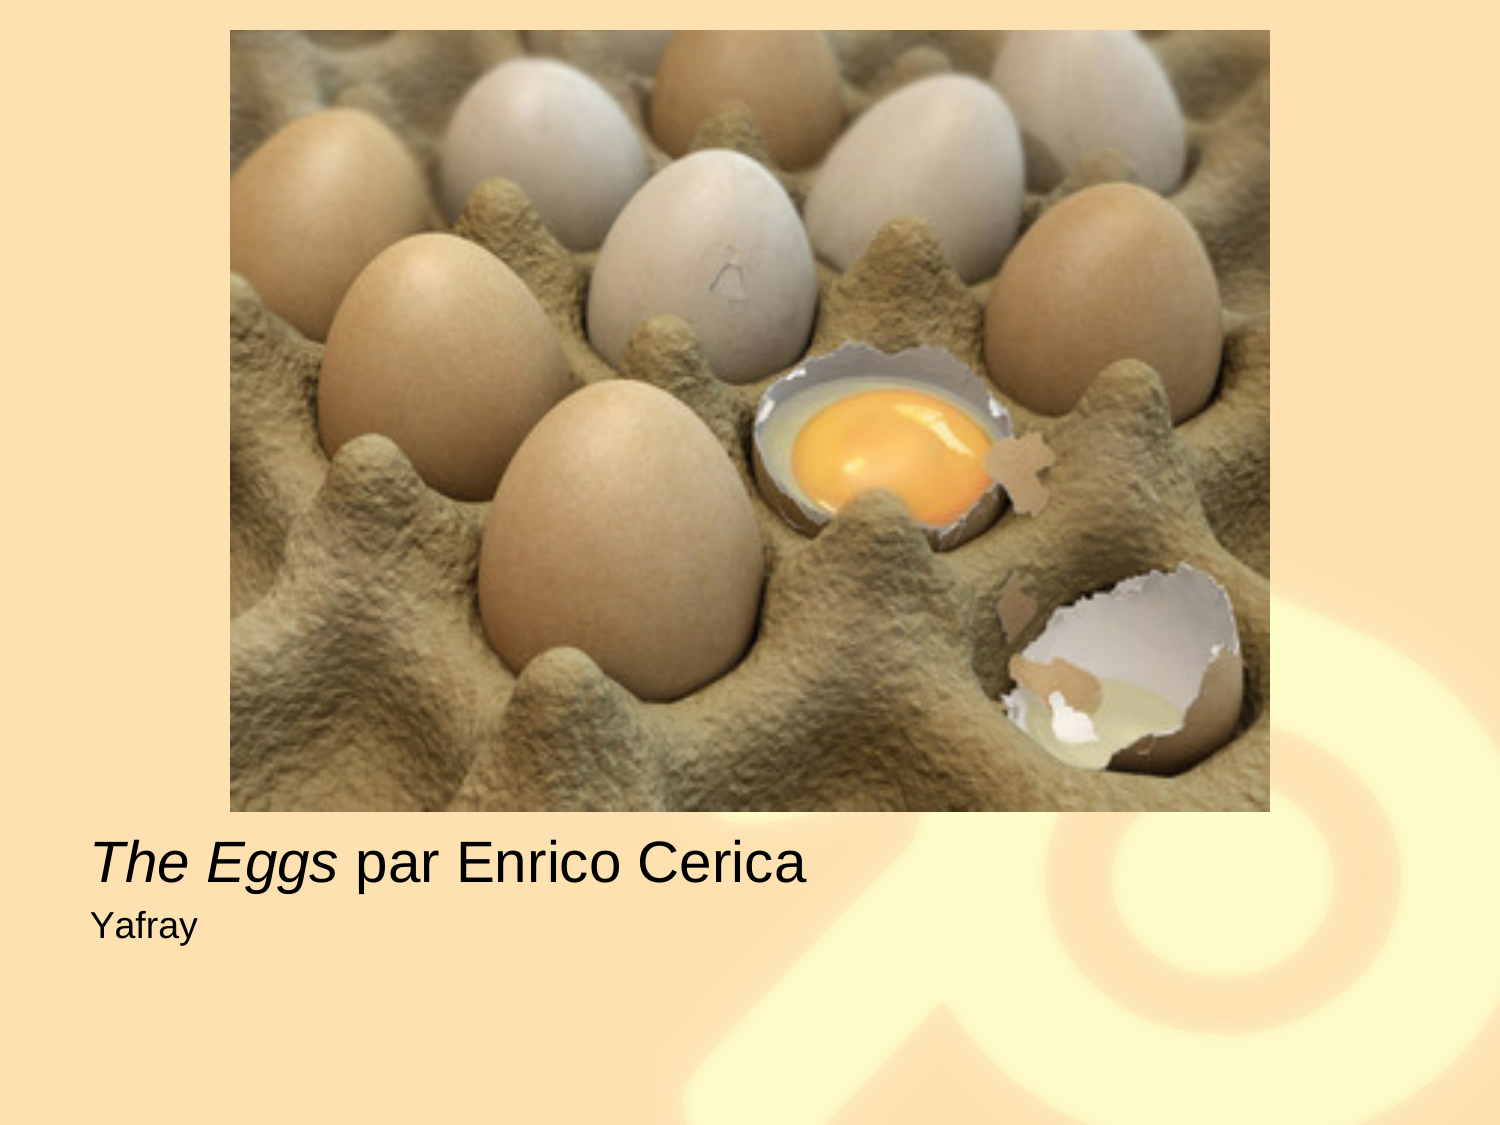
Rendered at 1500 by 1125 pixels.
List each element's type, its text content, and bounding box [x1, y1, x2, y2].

list The Eggs par Enrico Cerica Yafray [75, 822, 1426, 1005]
picture [0, 0, 1500, 1125]
